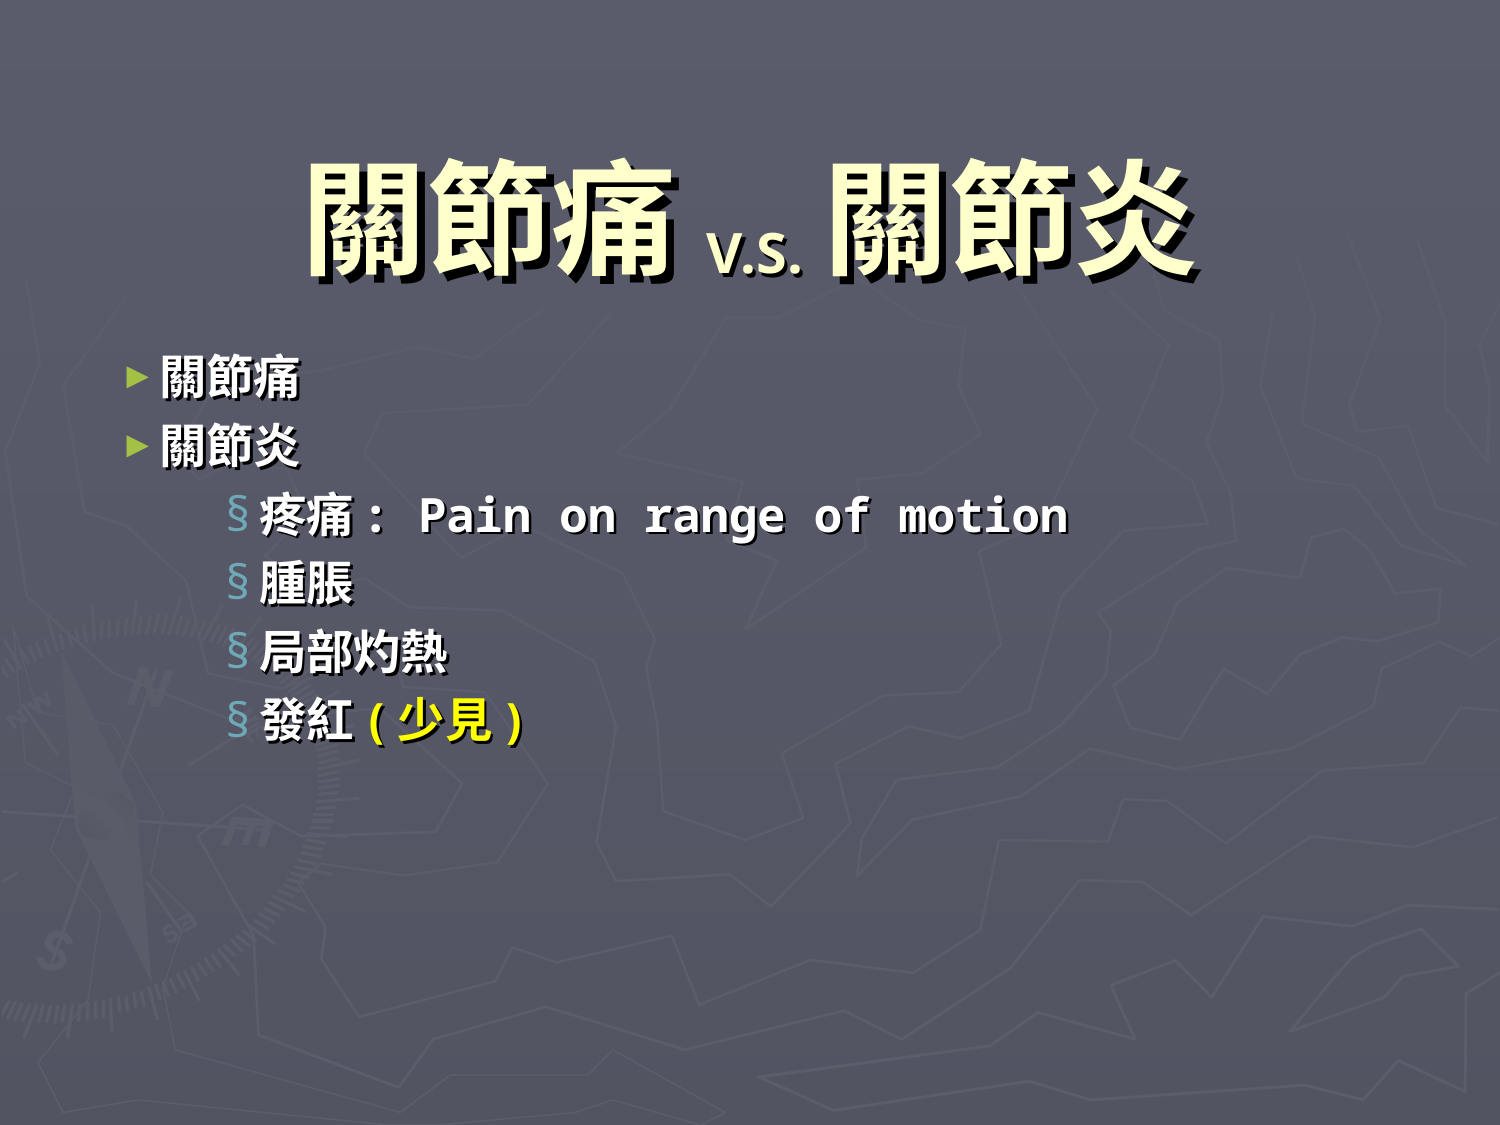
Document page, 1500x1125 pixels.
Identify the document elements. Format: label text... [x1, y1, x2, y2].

list 關節痛 關節炎 疼痛: Pain on range of motion 腫脹 局部灼熱 發紅(少見) [104, 339, 1253, 756]
title 關節痛V.S.關節炎 [112, 121, 1388, 310]
